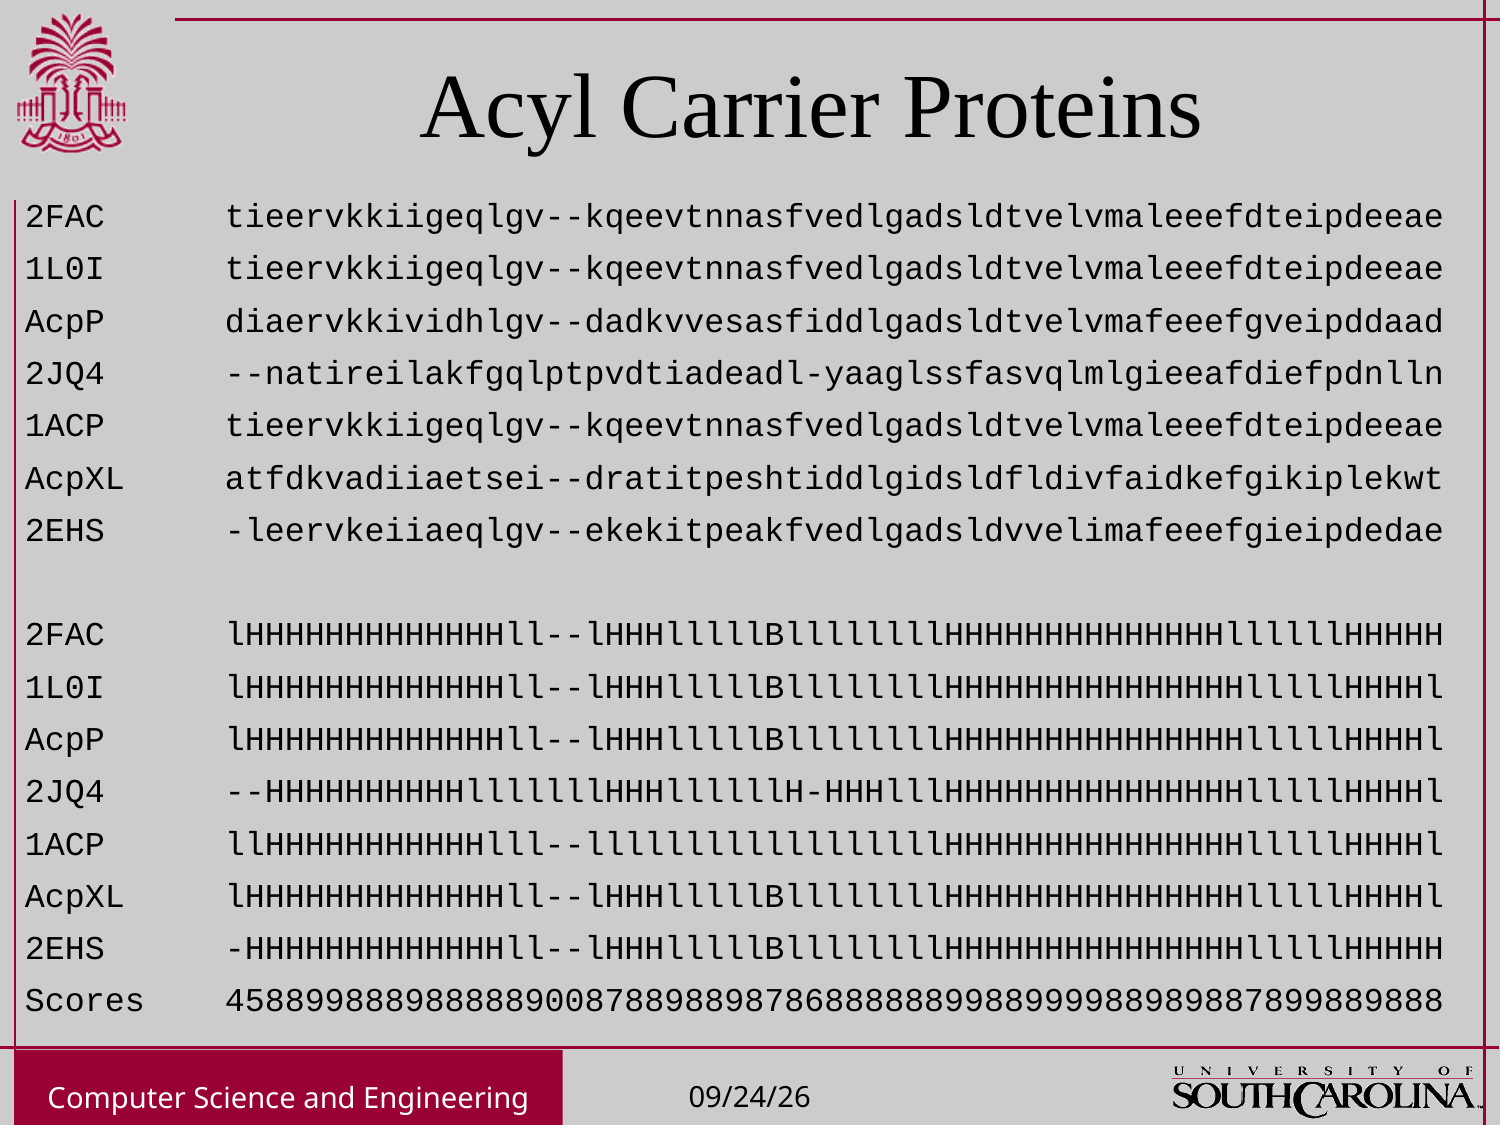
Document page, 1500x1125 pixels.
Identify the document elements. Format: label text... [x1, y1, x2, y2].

list 2FAC tieervkkiigeqlgv--kqeevtnnasfvedlgadsldtvelvmaleeefdteipdeeae 1L0I tieervkkiigeqlgv--kqeevtnnasfvedlgadsldtvelvmaleeefdteipdeeae AcpP diaervkkividhlgv--dadkvvesasfiddlgadsldtvelvmafeeefgveipddaad 2JQ4 --natireilakfgqlptpvdtiadeadl-yaaglssfasvqlmlgieeafdiefpdnlln 1ACP tieervkkiigeqlgv--kqeevtnnasfvedlgadsldtvelvmaleeefdteipdeeae AcpXL atfdkvadiiaetsei--dratitpeshtiddlgidsldfldivfaidkefgikiplekwt 2EHS -leervkeiiaeqlgv--ekekitpeakfvedlgadsldvvelimafeeefgieipdedae 2FAC lHHHHHHHHHHHHHll--lHHHlllllBllllllllHHHHHHHHHHHHHHllllllHHHHH 1L0I lHHHHHHHHHHHHHll--lHHHlllllBllllllllHHHHHHHHHHHHHHHlllllHHHHl AcpP lHHHHHHHHHHHHHll--lHHHlllllBllllllllHHHHHHHHHHHHHHHlllllHHHHl 2JQ4 --HHHHHHHHHHlllllllHHHllllllH-HHHlllHHHHHHHHHHHHHHHlllllHHHHl 1ACP llHHHHHHHHHHHlll--llllllllllllllllllHHHHHHHHHHHHHHHlllllHHHHl AcpXL lHHHHHHHHHHHHHll--lHHHlllllBllllllllHHHHHHHHHHHHHHHlllllHHHHl 2EHS -HHHHHHHHHHHHHll--lHHHlllllBllllllllHHHHHHHHHHHHHHHlllllHHHHH Scores 4588998889888889008788988987868888889988999988989887899889888 [24, 200, 1476, 1022]
picture [12, 12, 131, 155]
title Acyl Carrier Proteins [174, 24, 1450, 188]
picture [1162, 1049, 1483, 1125]
